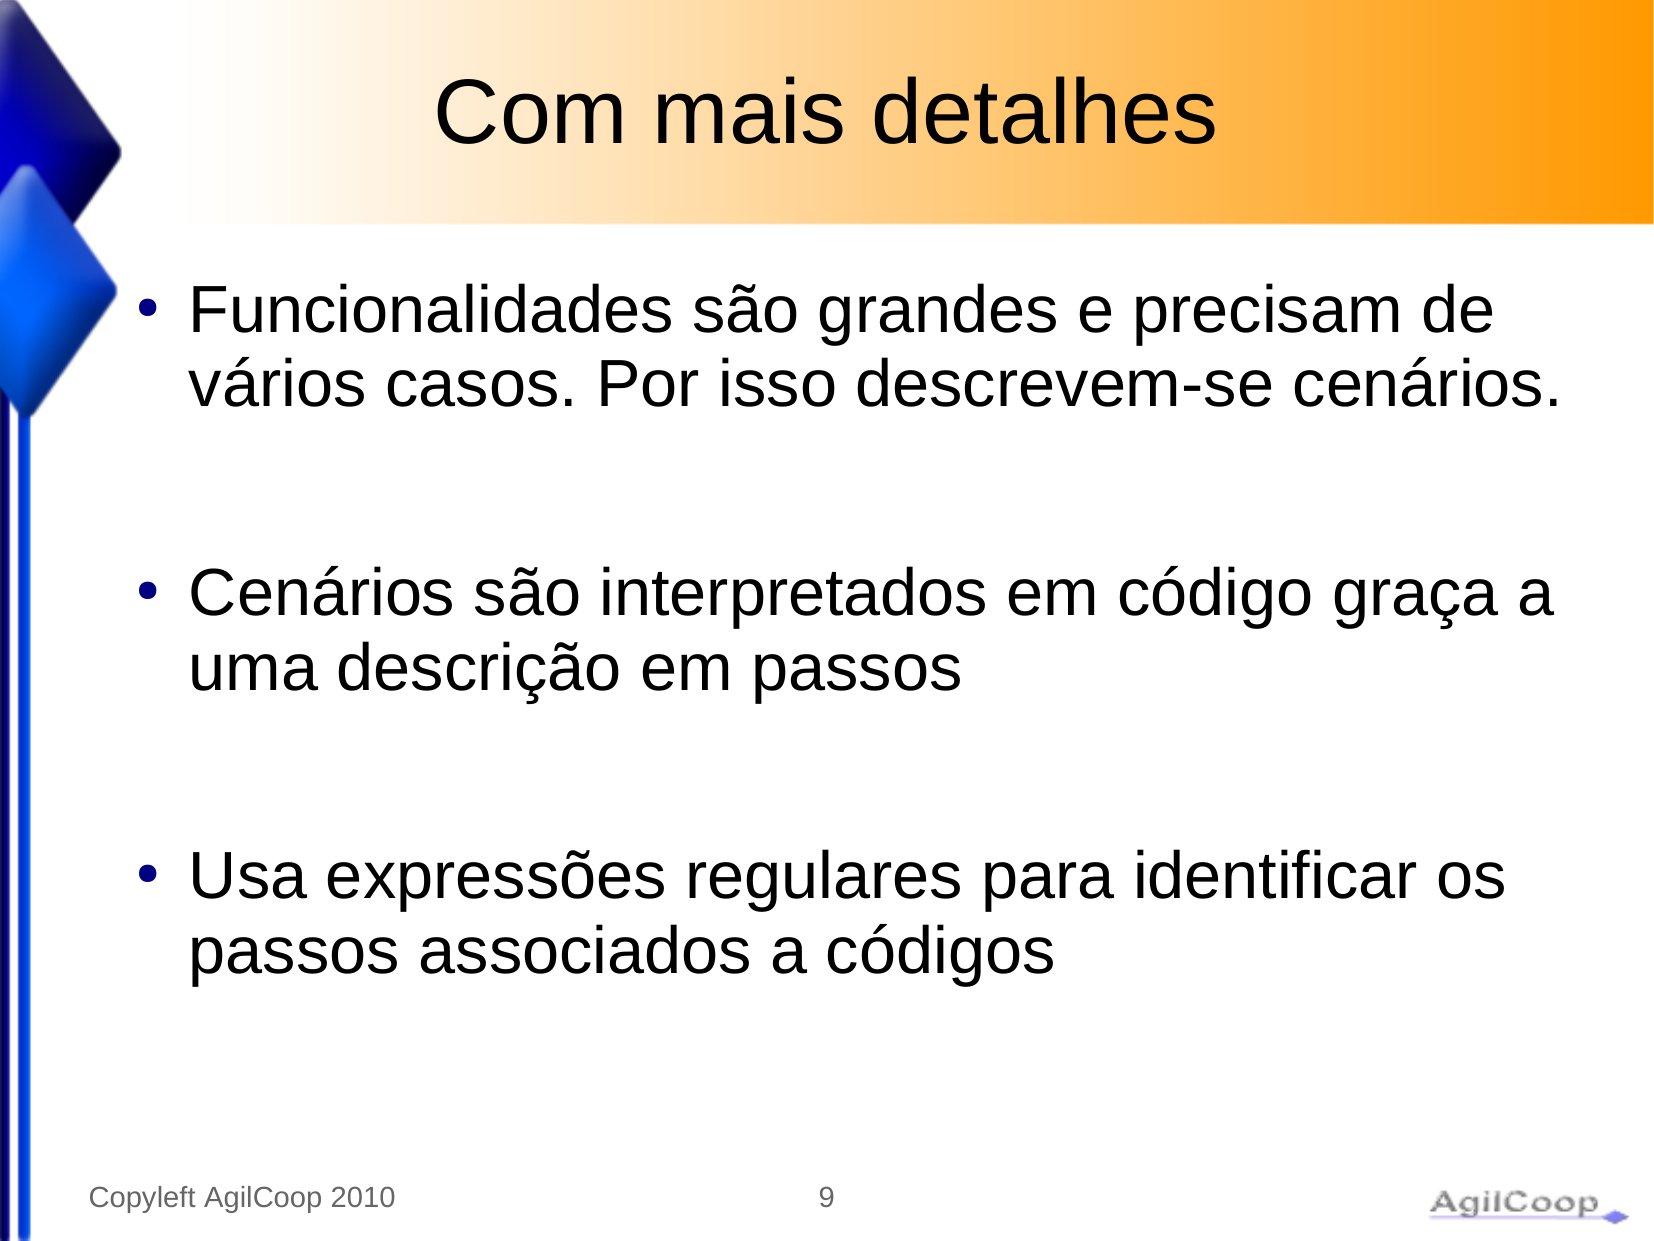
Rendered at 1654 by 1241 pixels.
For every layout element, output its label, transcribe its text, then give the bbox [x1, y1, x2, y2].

title Com mais detalhes [82, 15, 1571, 208]
list Funcionalidades são grandes e precisam de vários casos. Por isso descrevem-se cenários. Cenários são interpretados em código graça a uma descrição em passos Usa expressões regulares para identificar os passos associados a códigos [118, 271, 1607, 1108]
picture [0, 0, 1654, 1241]
